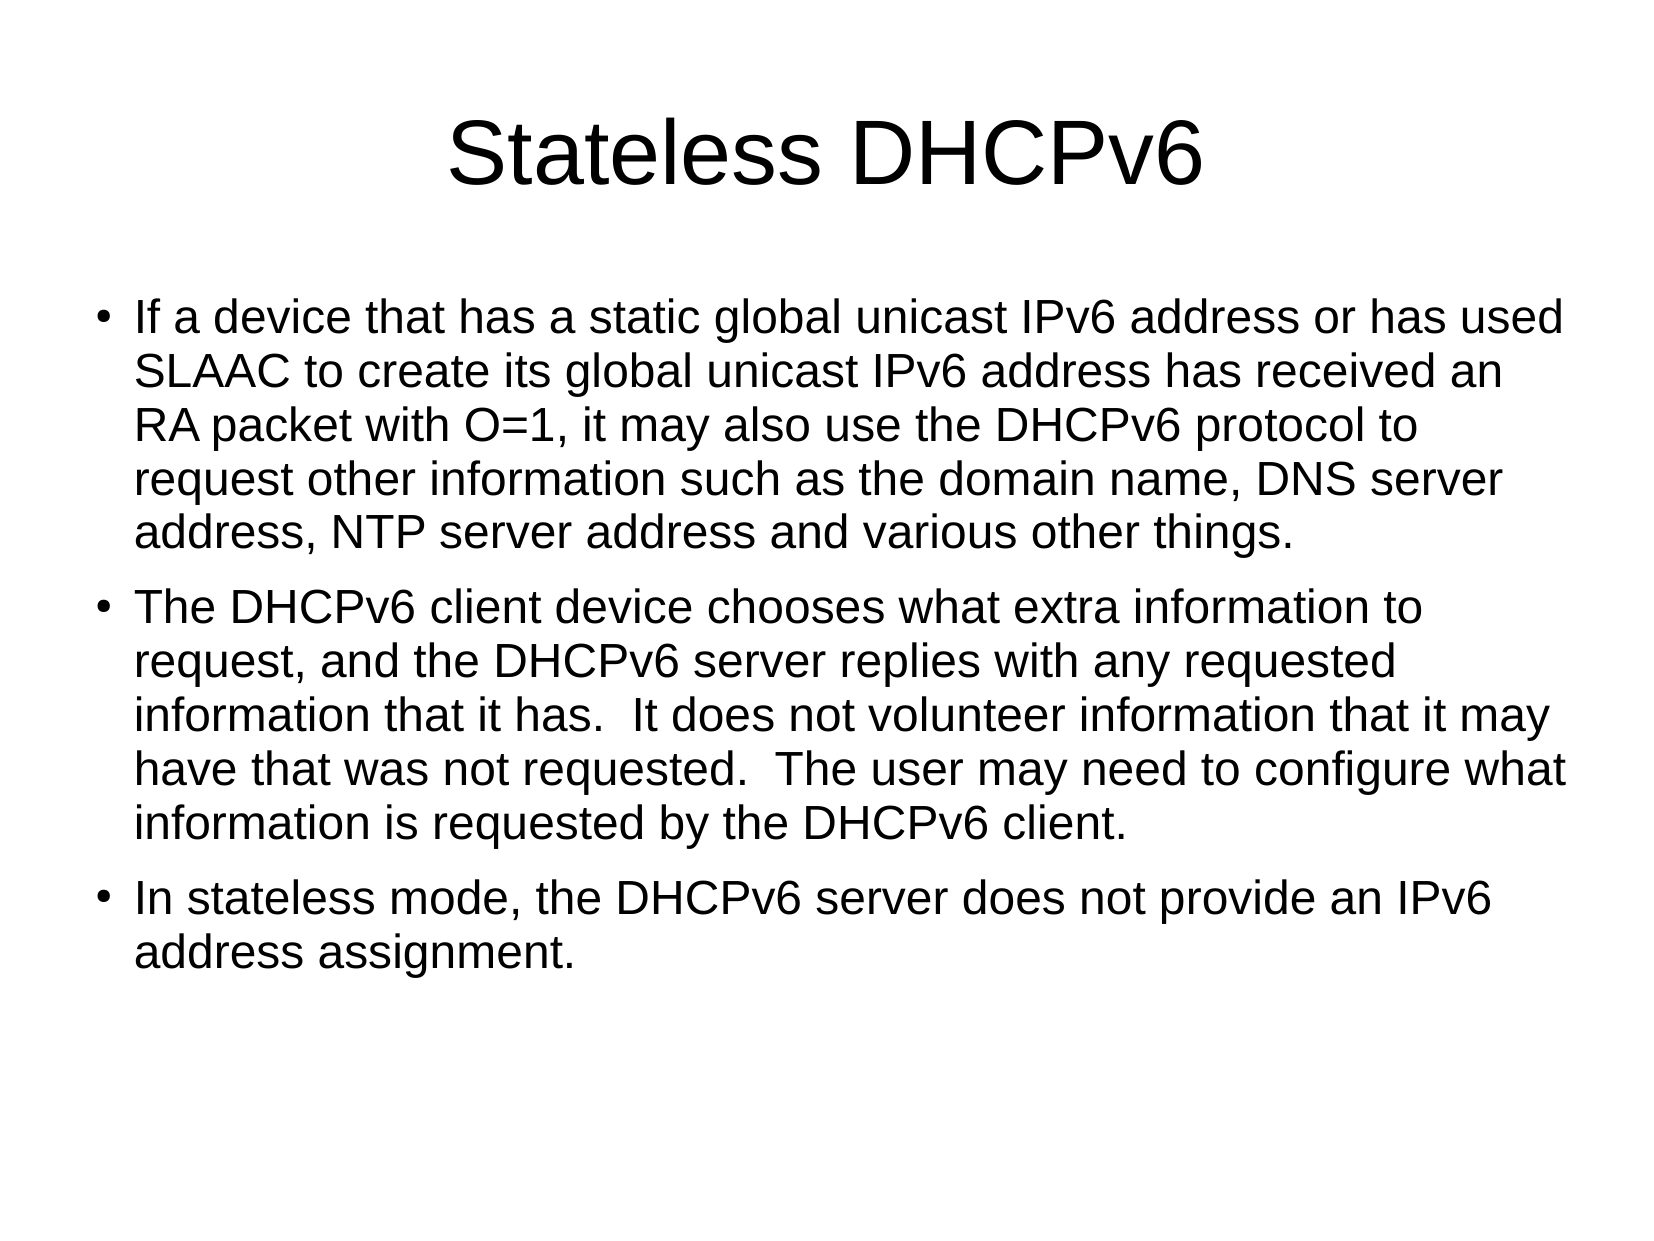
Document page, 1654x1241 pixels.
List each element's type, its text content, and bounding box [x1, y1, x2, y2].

title Stateless DHCPv6 [82, 49, 1571, 257]
list If a device that has a static global unicast IPv6 address or has used SLAAC to create its global unicast IPv6 address has received an RA packet with O=1, it may also use the DHCPv6 protocol to request other information such as the domain name, DNS server address, NTP server address and various other things. The DHCPv6 client device chooses what extra information to request, and the DHCPv6 server replies with any requested information that it has. It does not volunteer information that it may have that was not requested. The user may need to configure what information is requested by the DHCPv6 client. In stateless mode, the DHCPv6 server does not provide an IPv6 address assignment. [82, 290, 1571, 1010]
